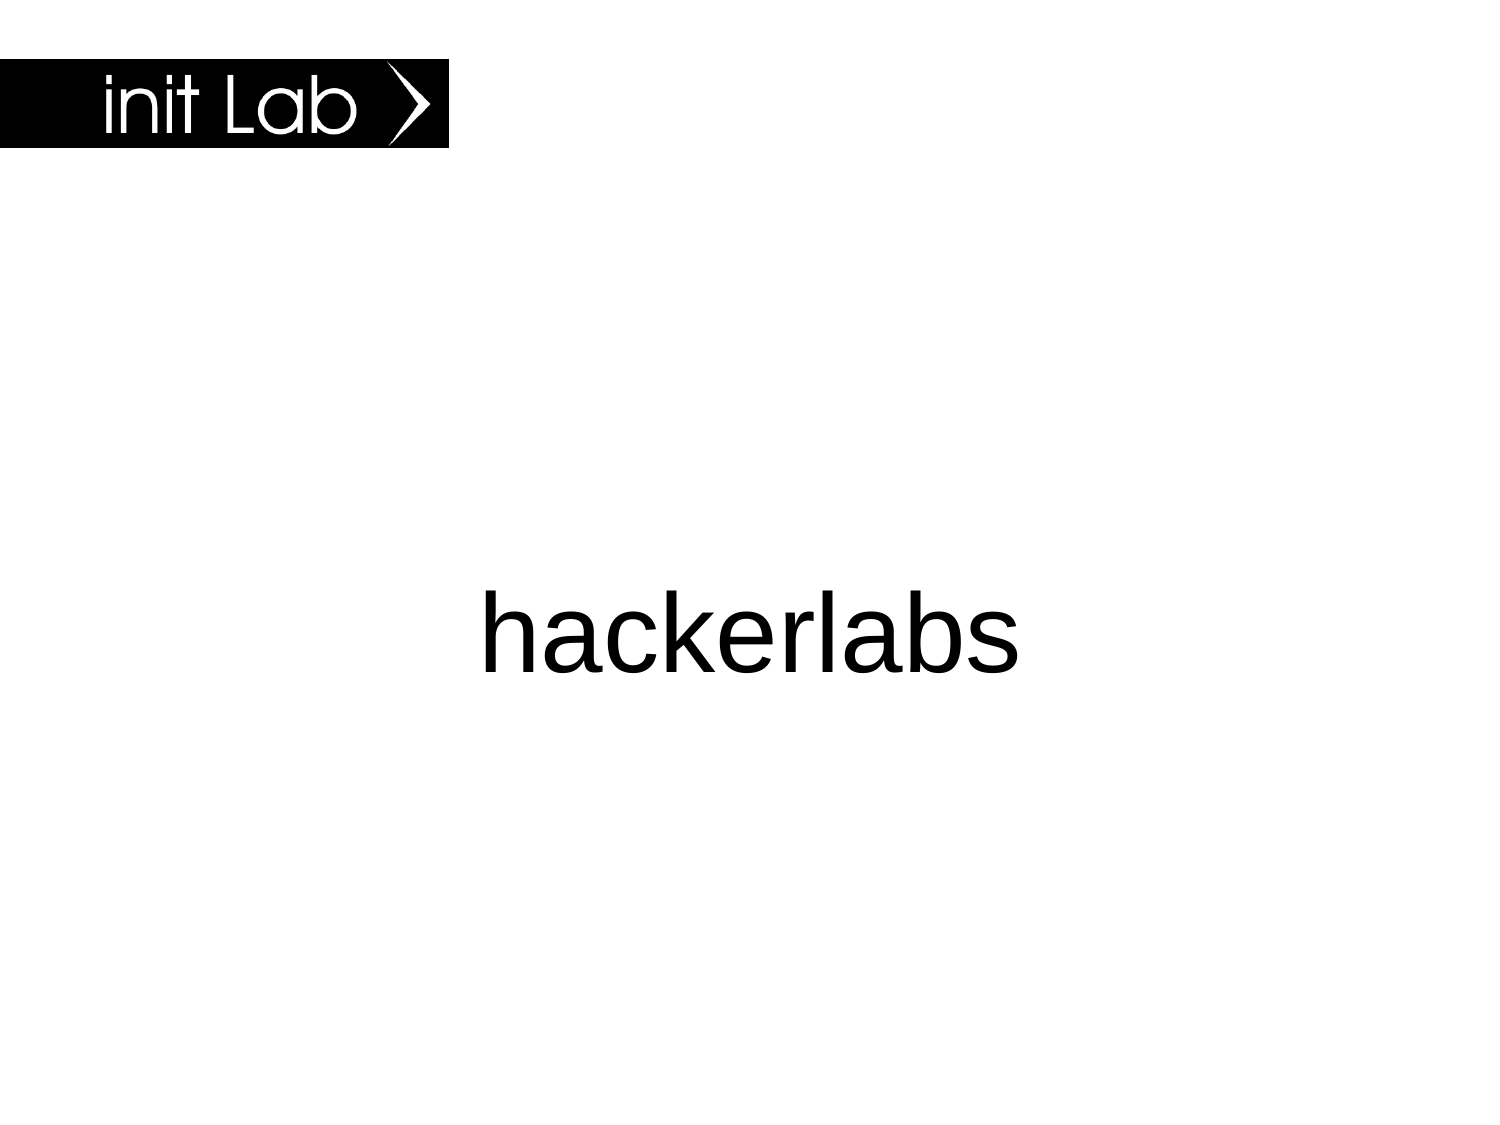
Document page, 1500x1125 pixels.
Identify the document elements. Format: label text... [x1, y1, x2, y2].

subtitle hackerlabs [75, 269, 1426, 998]
picture [0, 59, 449, 148]
